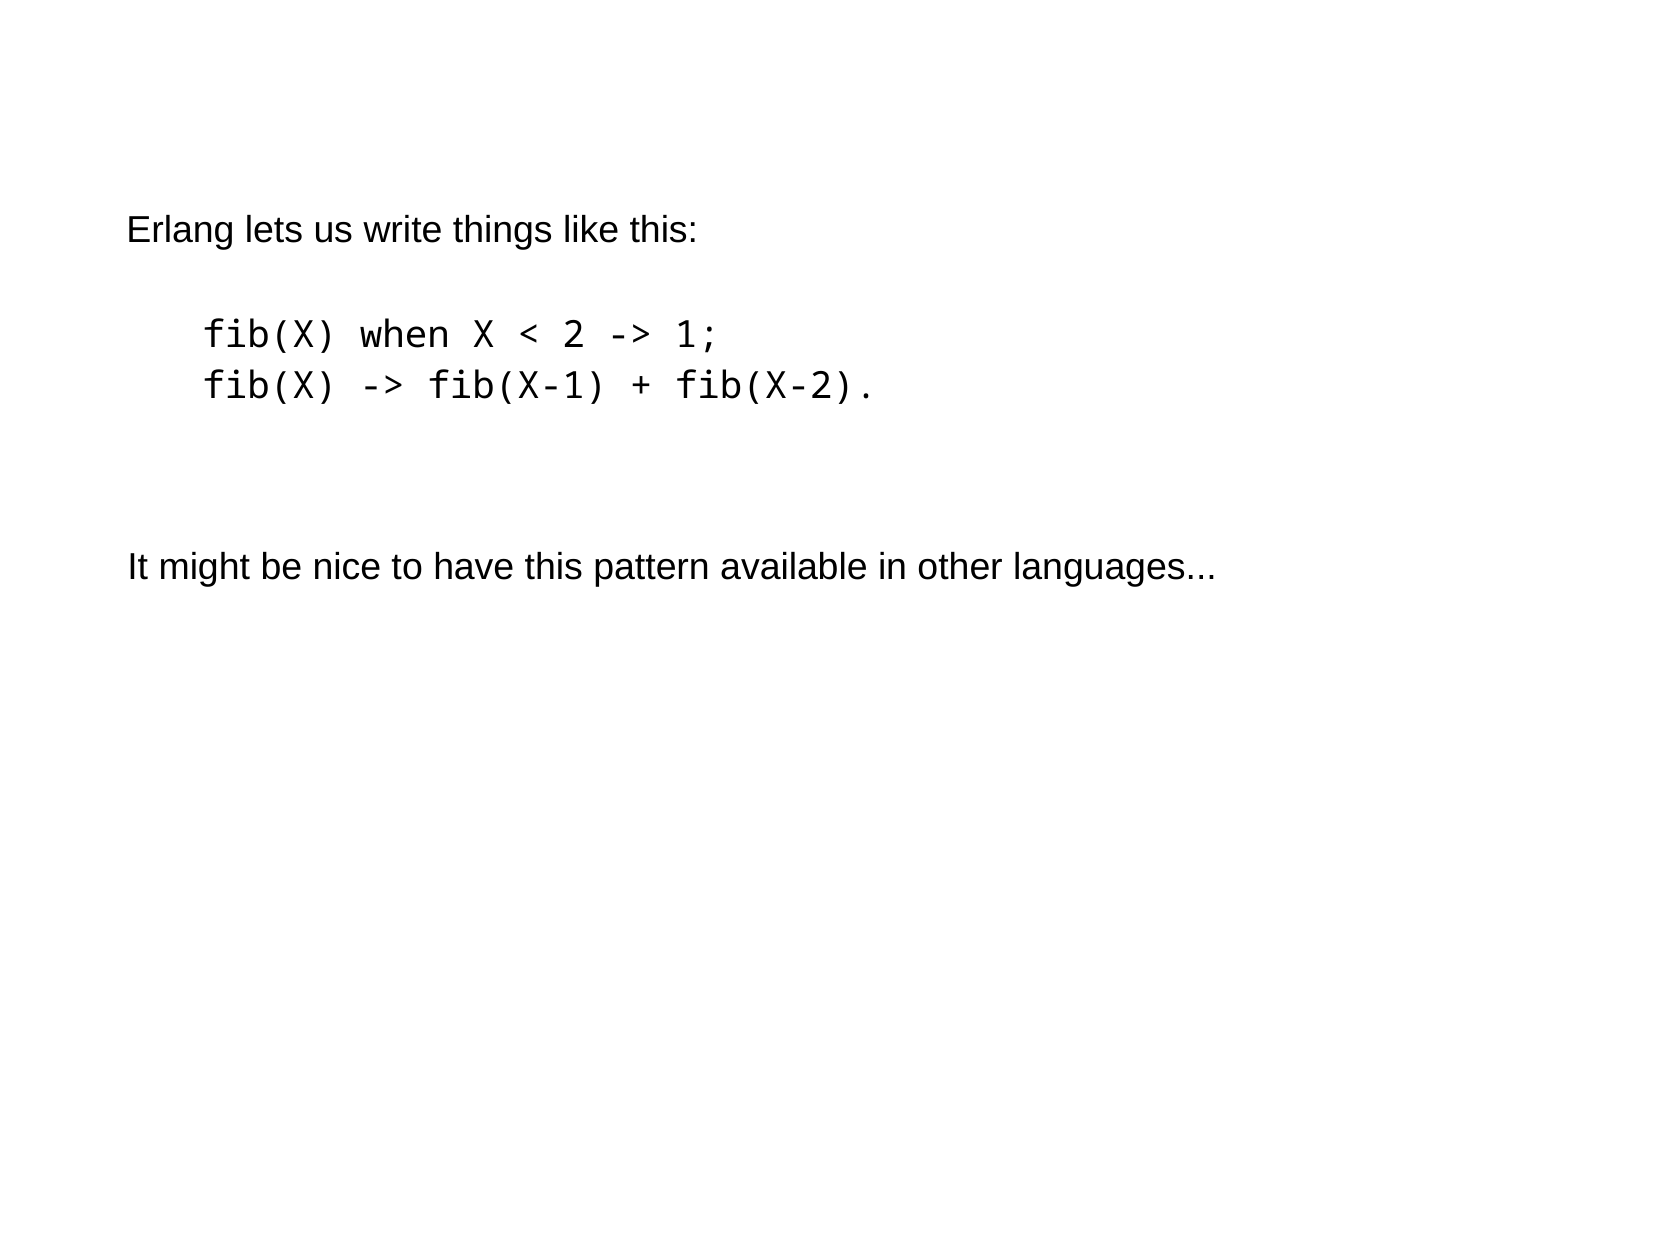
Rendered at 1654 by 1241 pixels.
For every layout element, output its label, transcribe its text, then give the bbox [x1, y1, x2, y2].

text_box It might be nice to have this pattern available in other languages... [112, 538, 1230, 601]
text_box Erlang lets us write things like this: [111, 201, 713, 263]
text_box fib(X) when X < 2 -> 1; fib(X) -> fib(X-1) + fib(X-2). [187, 300, 893, 402]
